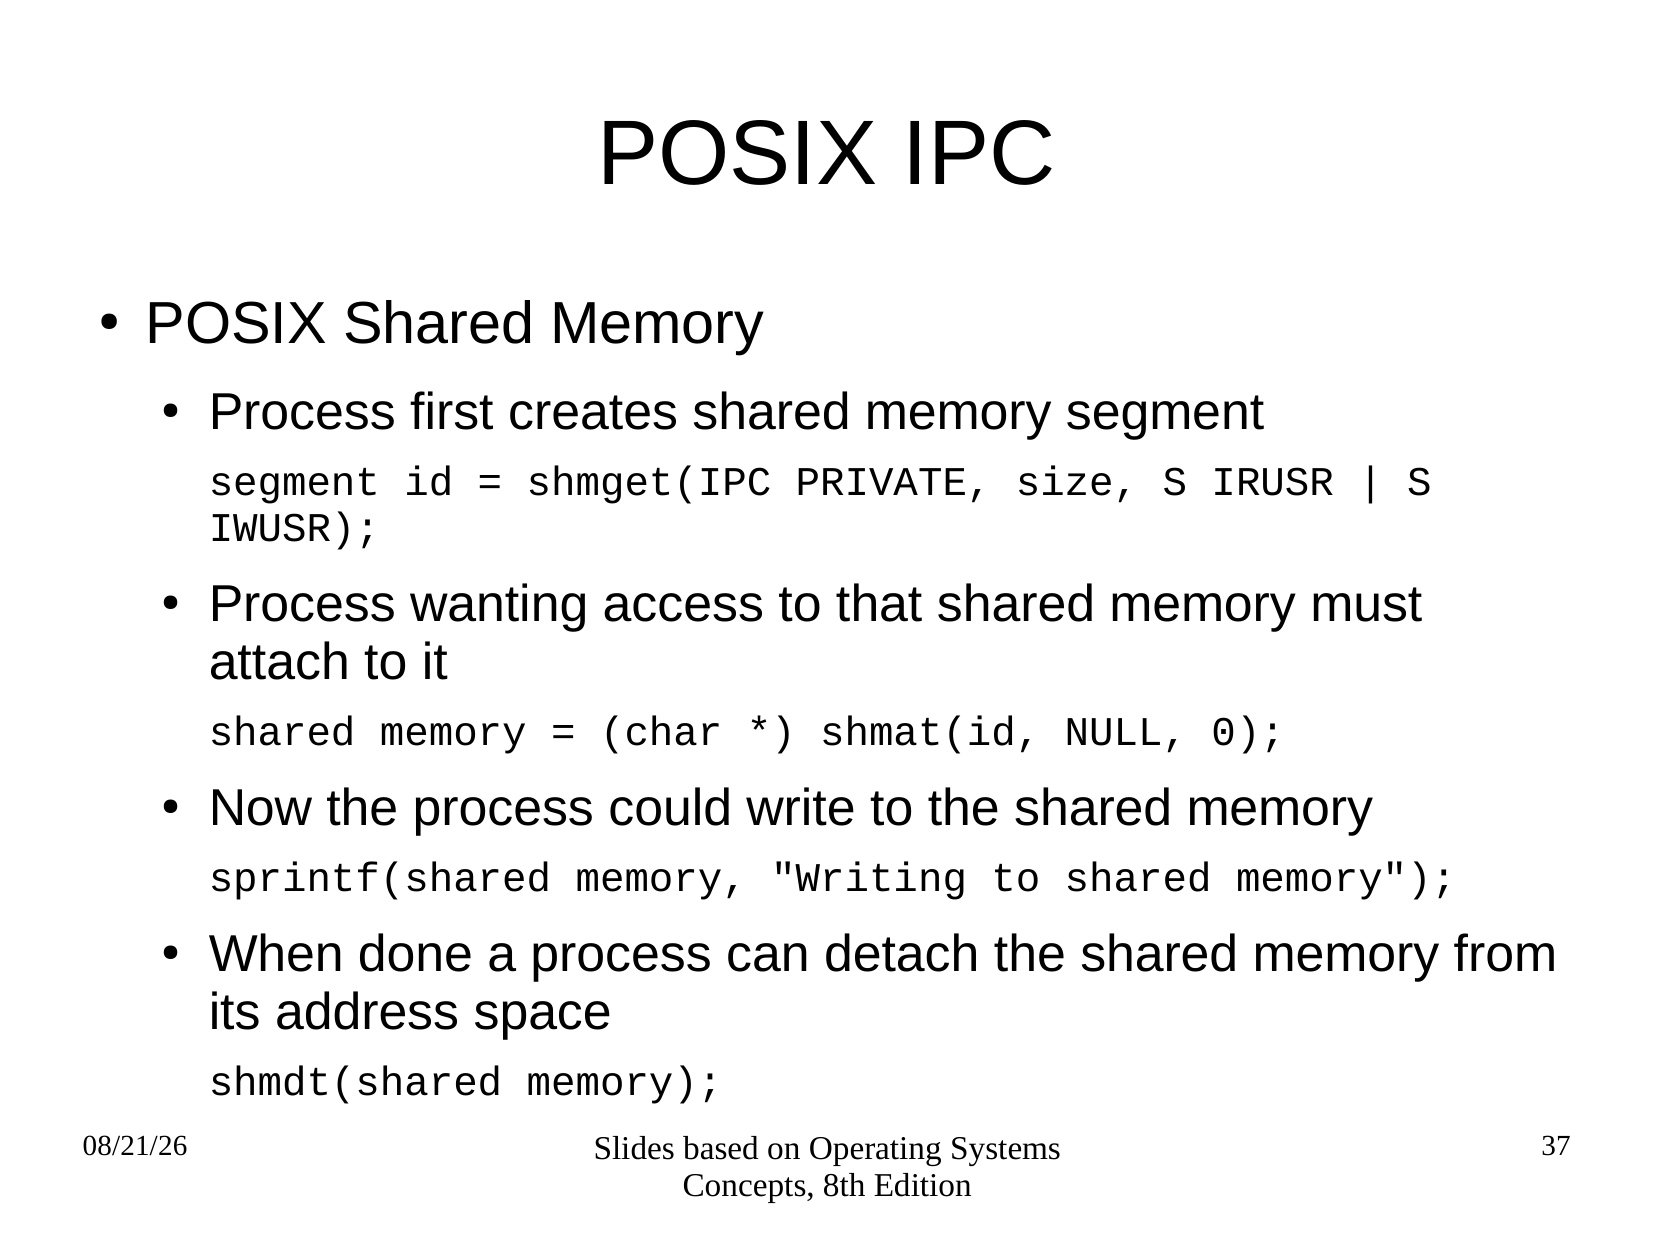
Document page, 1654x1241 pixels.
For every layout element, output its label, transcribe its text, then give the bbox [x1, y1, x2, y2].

title POSIX IPC [82, 49, 1571, 257]
list POSIX Shared Memory Process first creates shared memory segment segment id = shmget(IPC PRIVATE, size, S IRUSR | S IWUSR); Process wanting access to that shared memory must attach to it shared memory = (char *) shmat(id, NULL, 0); Now the process could write to the shared memory sprintf(shared memory, "Writing to shared memory"); When done a process can detach the shared memory from its address space shmdt(shared memory); [82, 290, 1571, 1109]
